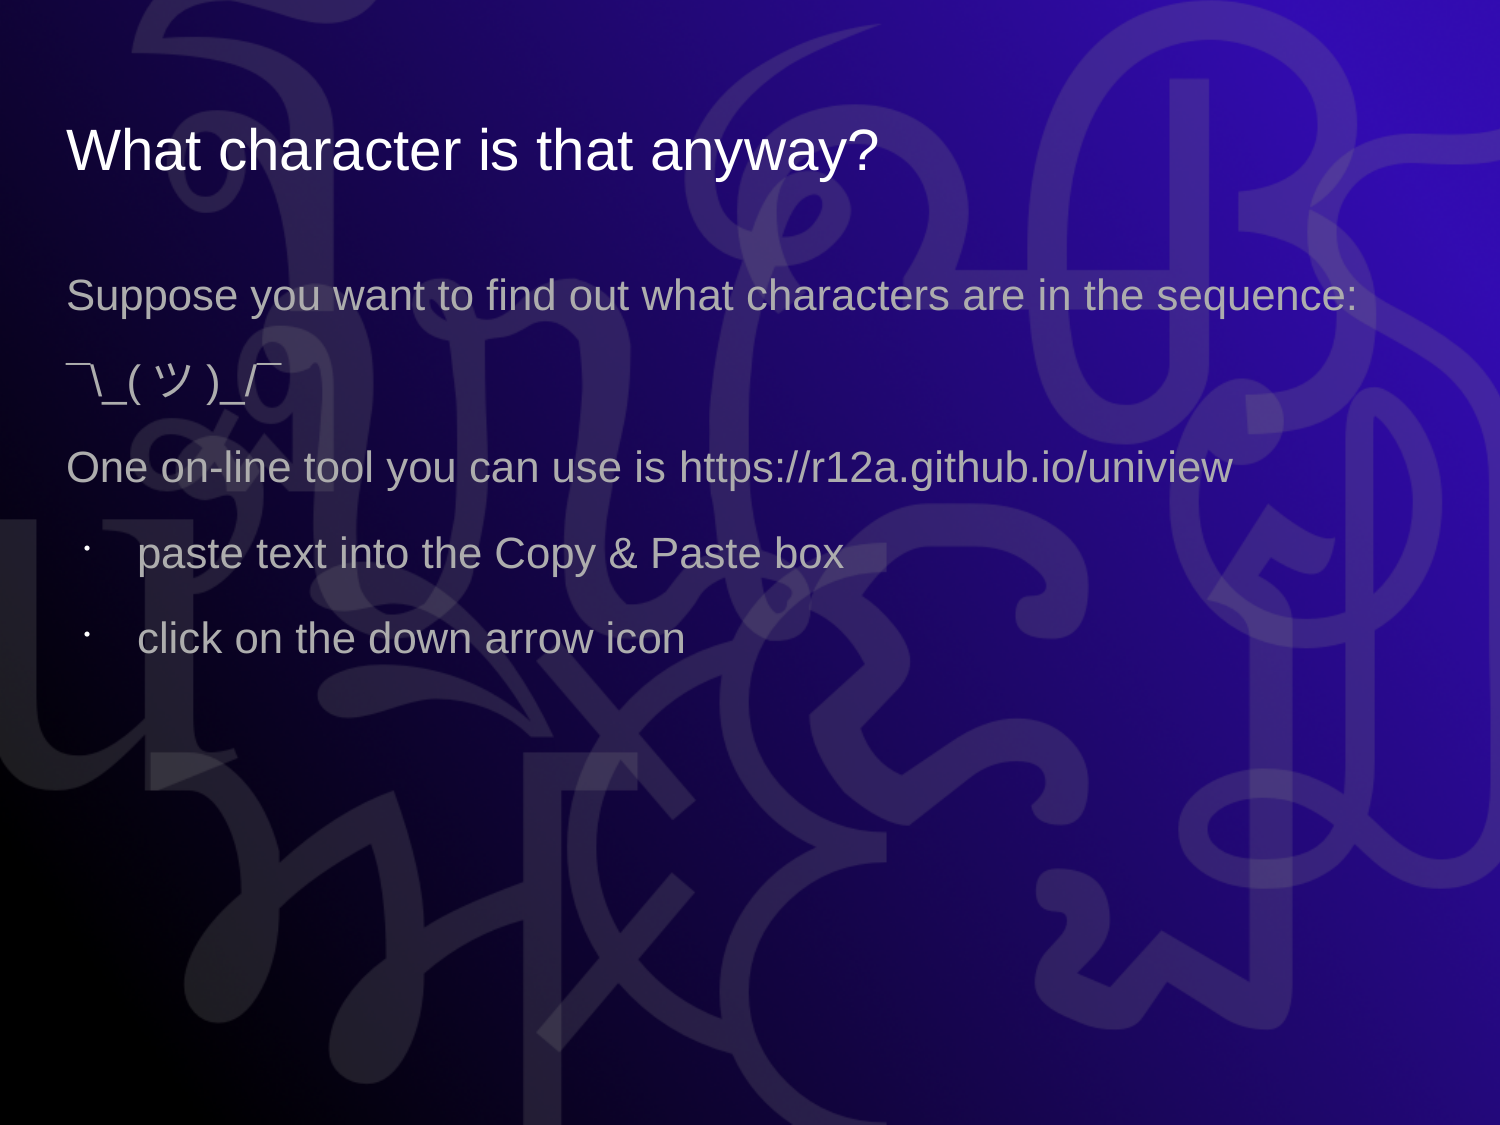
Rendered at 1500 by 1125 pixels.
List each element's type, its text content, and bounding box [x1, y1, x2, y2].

title What character is that anyway? [51, 97, 1449, 223]
list Suppose you want to find out what characters are in the sequence: ¯\_(ツ)_/¯ One on-line tool you can use is https://r12a.github.io/uniview paste text into the Copy & Paste box click on the down arrow icon [51, 252, 1449, 1000]
picture [0, 0, 1500, 1125]
